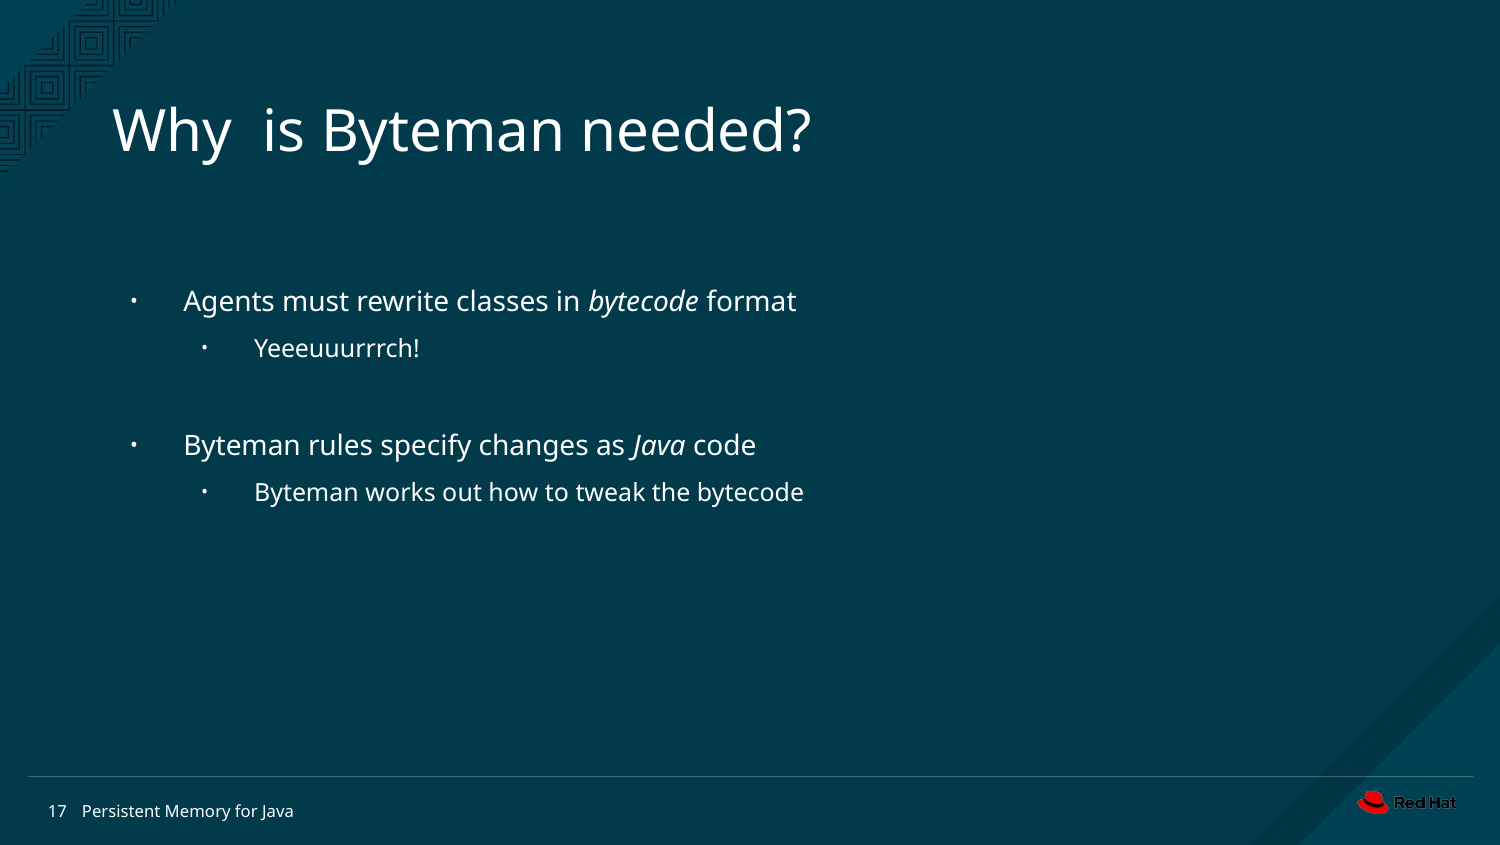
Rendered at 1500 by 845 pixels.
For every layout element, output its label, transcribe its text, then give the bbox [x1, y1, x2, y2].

picture [1430, 797, 1449, 808]
picture [1416, 797, 1425, 808]
picture [1395, 797, 1404, 808]
picture [99, 38, 103, 49]
picture [1451, 797, 1455, 808]
picture [1358, 791, 1388, 813]
picture [1406, 800, 1413, 808]
list Agents must rewrite classes in bytecode format Yeeeuuurrrch! Byteman rules specify changes as Java code Byteman works out how to tweak the bytecode [112, 281, 1388, 772]
title Why is Byteman needed? [112, 0, 1388, 169]
